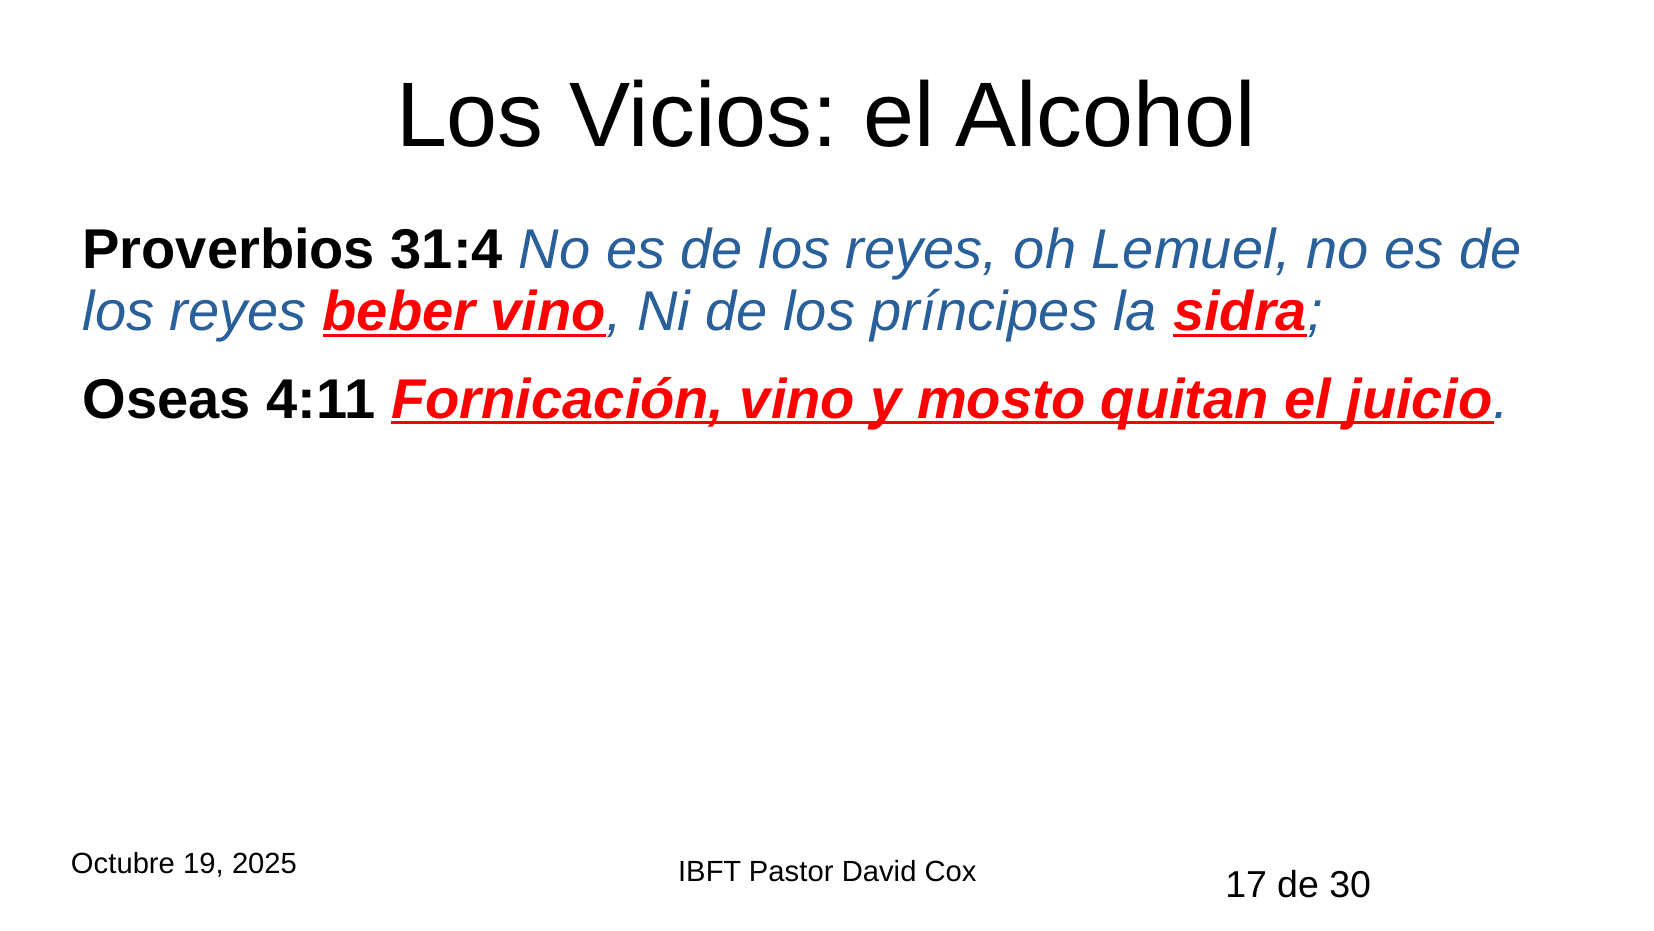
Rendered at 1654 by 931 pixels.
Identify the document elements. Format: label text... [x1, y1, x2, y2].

text_box Octubre 19, 2025 [56, 806, 451, 922]
text_box IBFT Pastor David Cox [565, 847, 1090, 912]
title Los Vicios: el Alcohol [82, 37, 1571, 193]
text_box <number> de 30 [1210, 856, 1418, 931]
list Proverbios 31:4 No es de los reyes, oh Lemuel, no es de los reyes beber vino, Ni de los príncipes la sidra; Oseas 4:11 Fornicación, vino y mosto quitan el juicio. Isaías 28:7 Pero también éstos erraron con el vino, y con sidra se entontecieron; el sacerdote y el profeta erraron con sidra, fueron trastornados por el vino; se aturdieron con la sidra, erraron en la visión, tropezaron en el juicio. [82, 217, 1571, 758]
